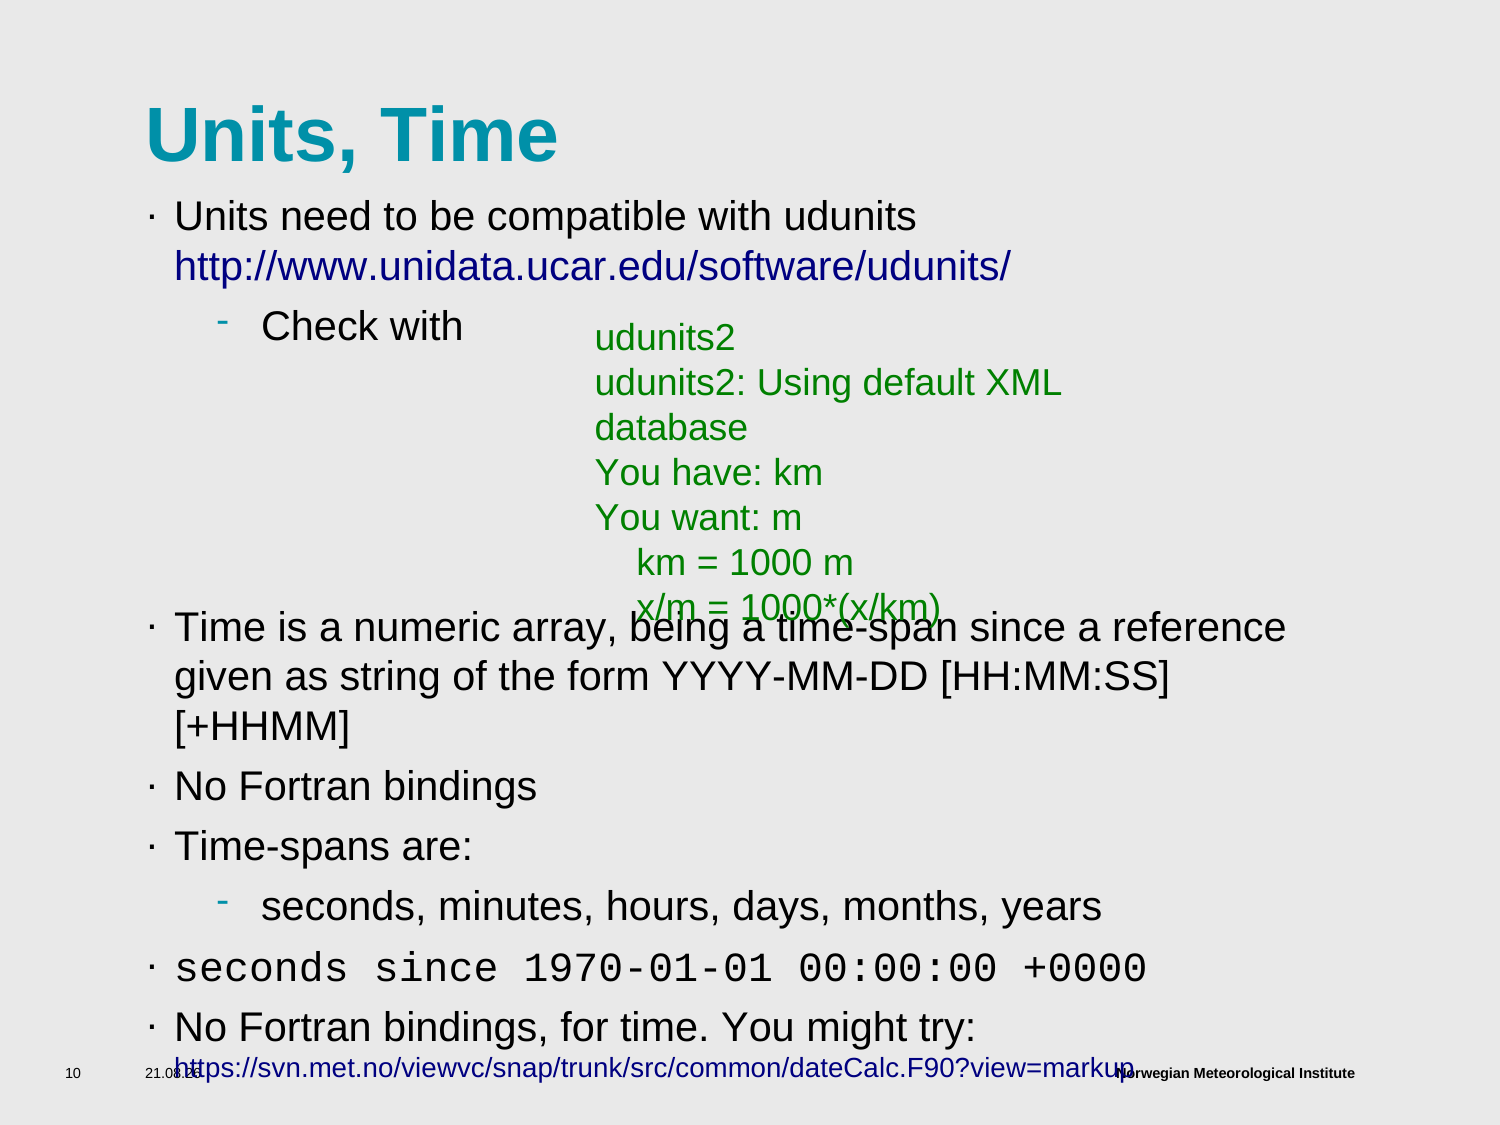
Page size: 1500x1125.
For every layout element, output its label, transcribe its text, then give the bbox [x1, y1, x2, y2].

text_box udunits2 udunits2: Using default XML database You have: km You want: m km = 1000 m x/m = 1000*(x/km) [579, 305, 1241, 591]
list Units need to be compatible with udunits http://www.unidata.ucar.edu/software/udunits/ Check with Time is a numeric array, being a time-span since a reference given as string of the form YYYY-MM-DD [HH:MM:SS] [+HHMM] No Fortran bindings Time-spans are: seconds, minutes, hours, days, months, years seconds since 1970-01-01 00:00:00 +0000 No Fortran bindings, for time. You might try:https://svn.met.no/viewvc/snap/trunk/src/common/dateCalc.F90?view=markup [145, 188, 1355, 1087]
title Units, Time [145, 83, 1355, 178]
